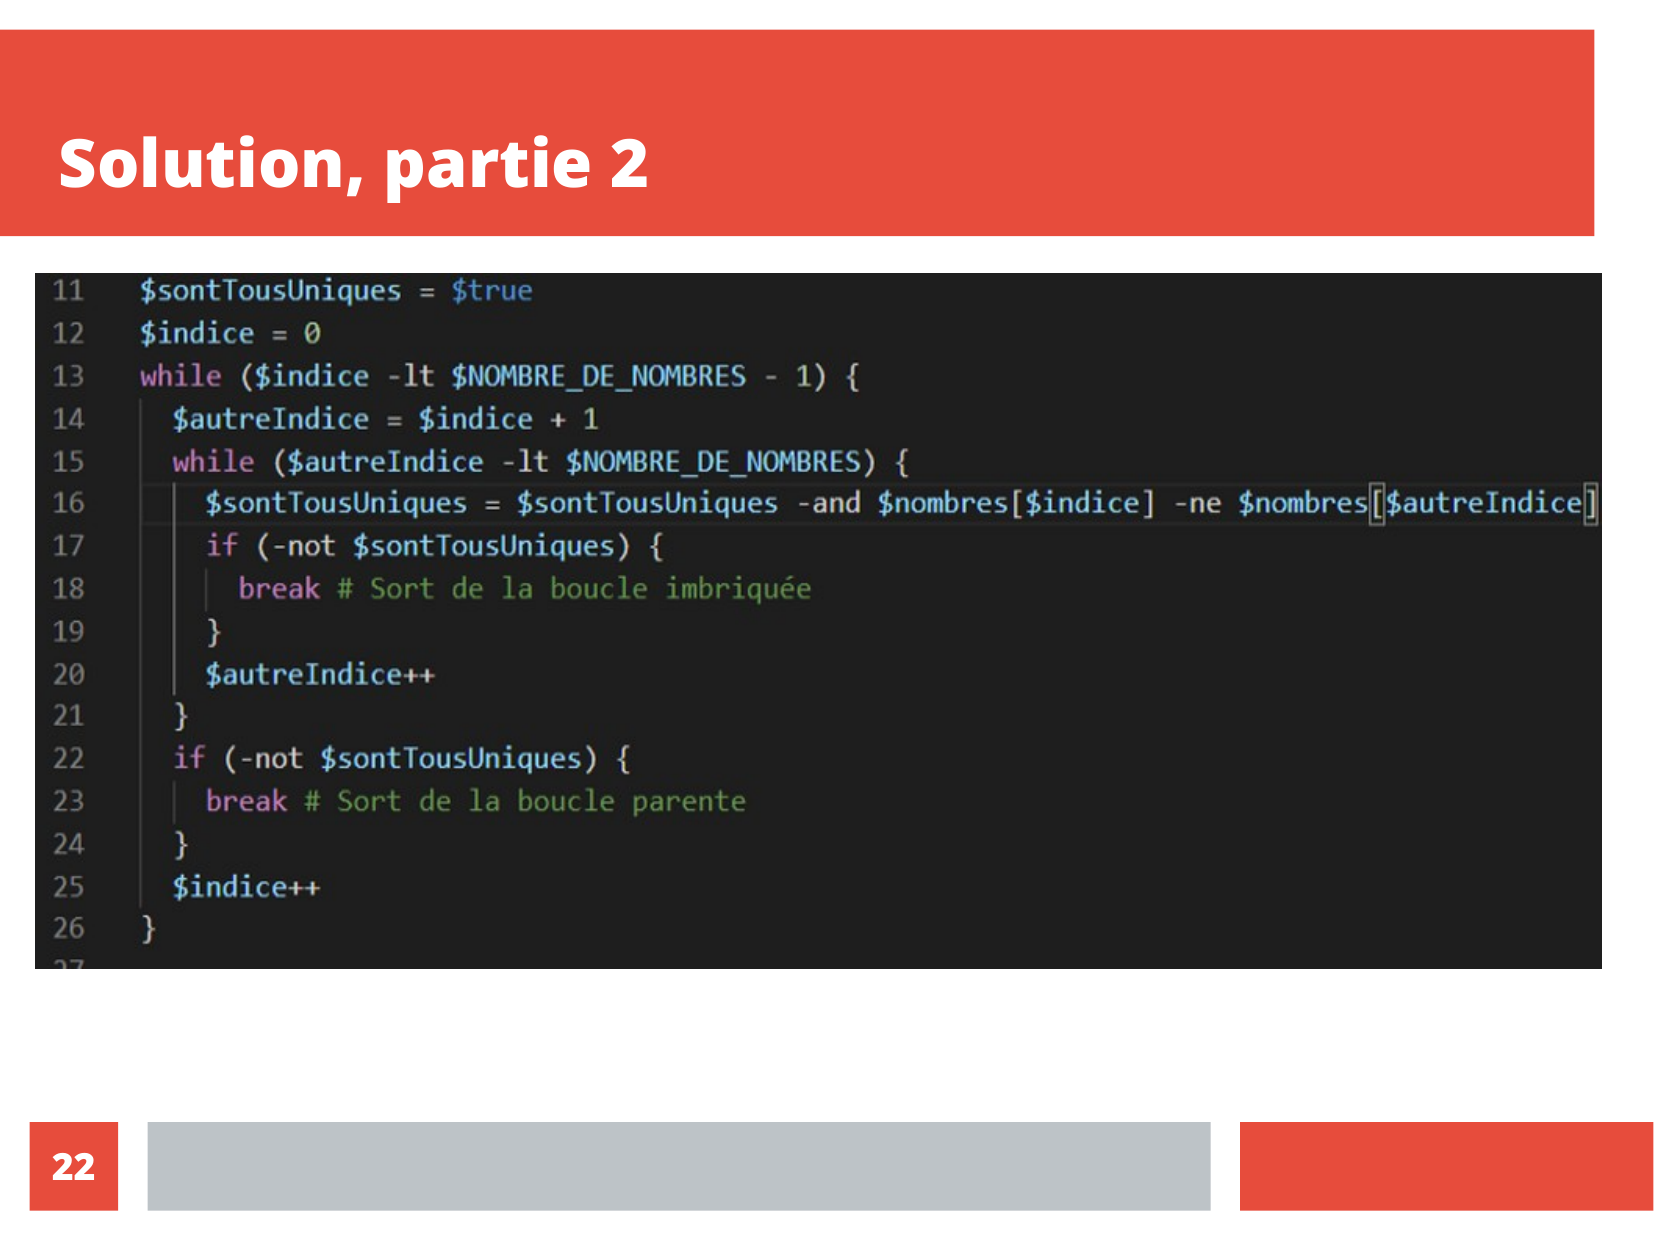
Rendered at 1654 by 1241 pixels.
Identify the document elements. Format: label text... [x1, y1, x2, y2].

picture [35, 273, 1602, 969]
title Solution, partie 2 [59, 59, 1595, 207]
